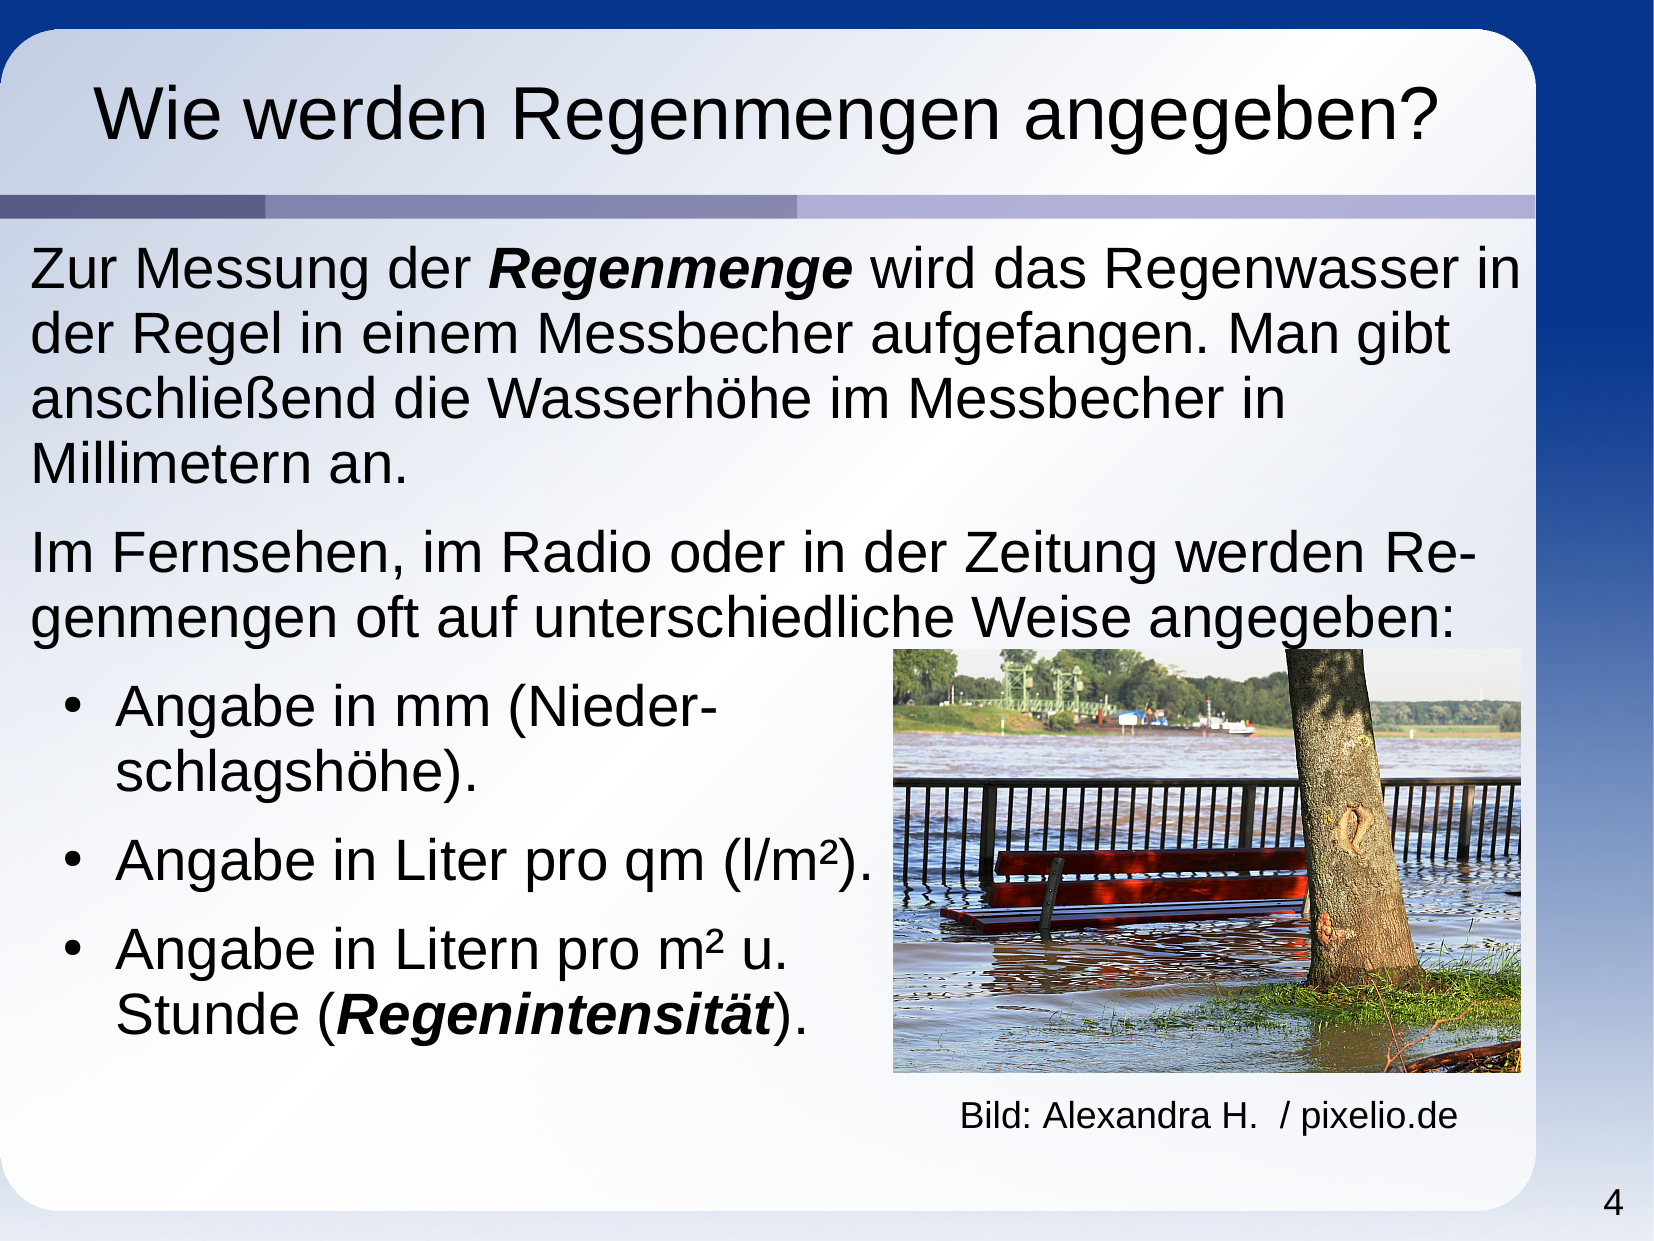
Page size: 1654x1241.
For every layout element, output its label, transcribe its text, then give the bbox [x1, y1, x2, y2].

text_box Bild: Alexandra H. / pixelio.de [944, 1092, 1462, 1139]
picture [893, 649, 1521, 1073]
title Wie werden Regenmengen angegeben? [29, 49, 1506, 178]
picture [0, 0, 1654, 1241]
list Zur Messung der Regenmenge wird das Regenwasser in der Regel in einem Messbecher aufgefangen. Man gibt anschließend die Wasserhöhe im Messbecher in Millimetern an. Im Fernsehen, im Radio oder in der Zeitung werden Re- genmengen oft auf unterschiedliche Weise angegeben: Angabe in mm (Nieder- schlagshöhe). Angabe in Liter pro qm (l/m²). Angabe in Litern pro m² u. Stunde (Regenintensität). [30, 236, 1542, 1134]
